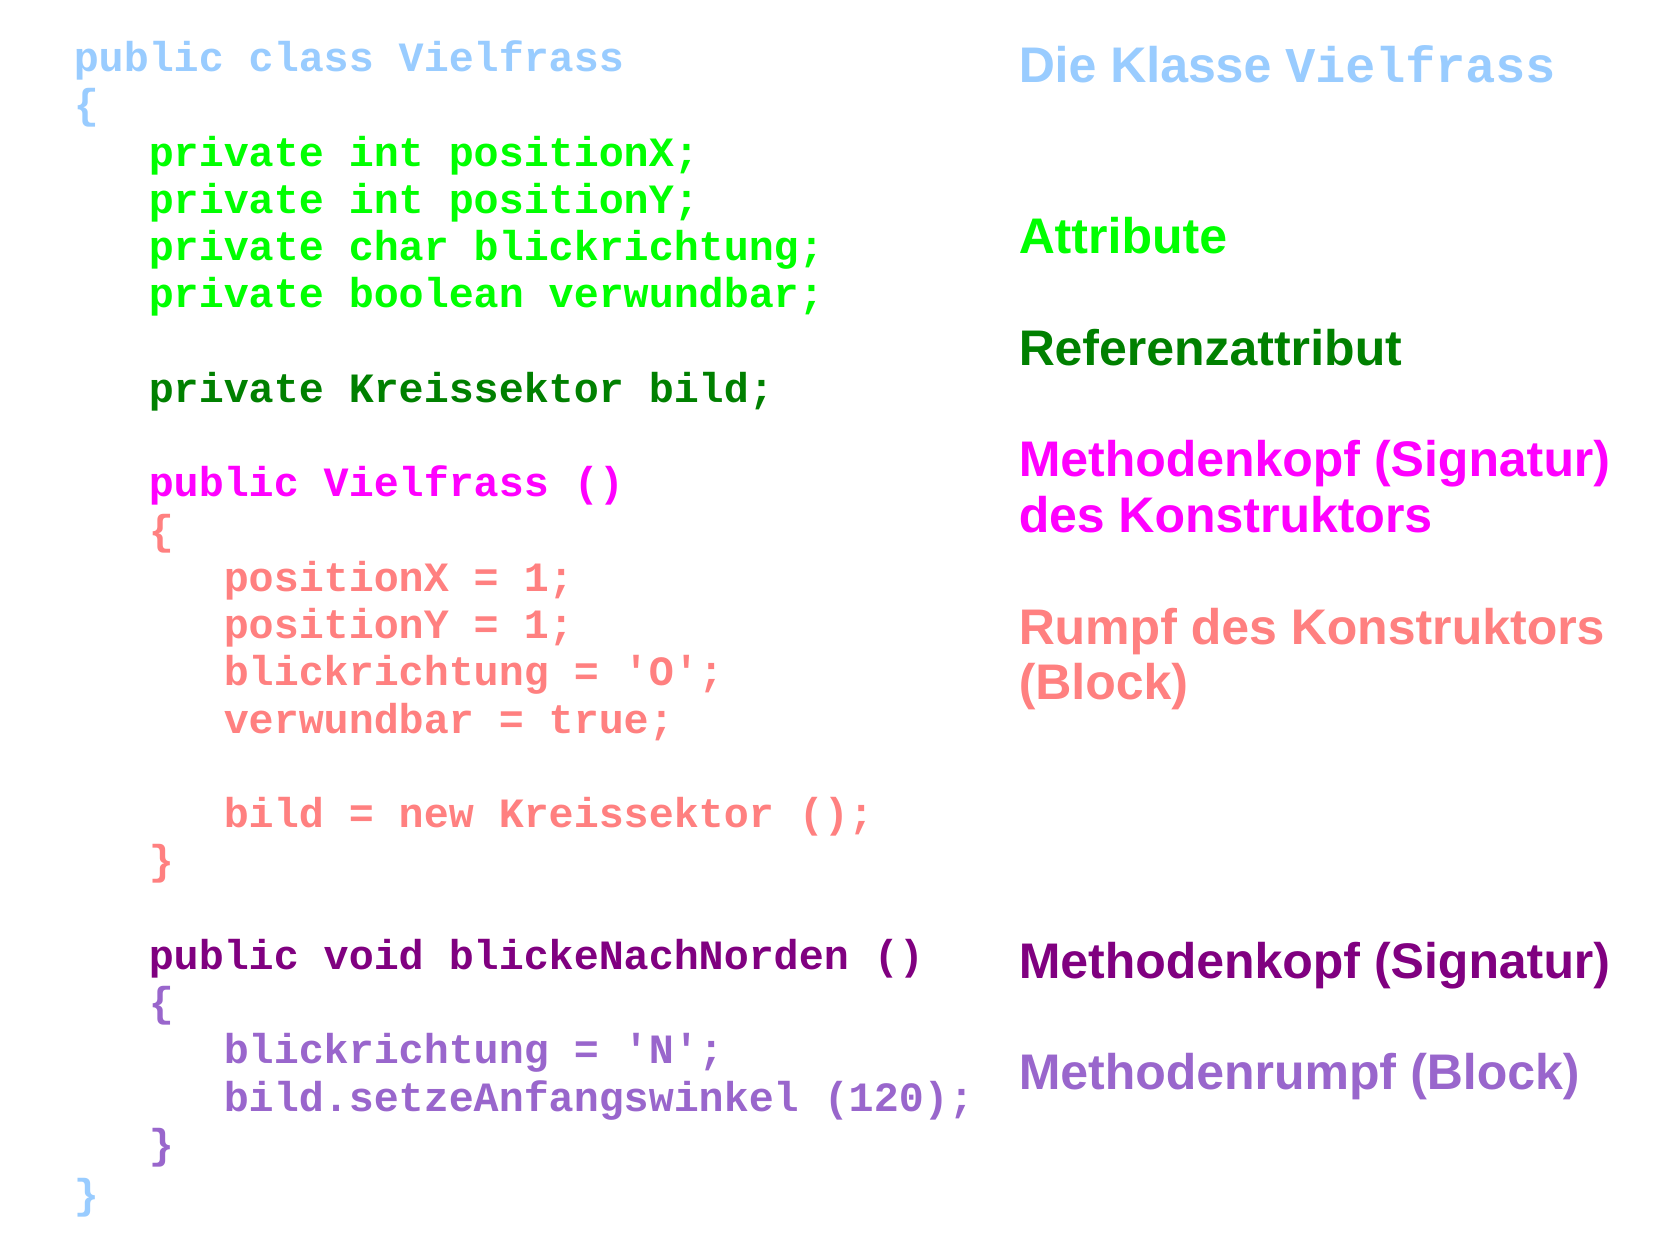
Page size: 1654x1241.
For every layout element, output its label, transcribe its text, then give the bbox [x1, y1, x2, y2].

text_box public class Vielfrass { private int positionX; private int positionY; private char blickrichtung; private boolean verwundbar; private Kreissektor bild; public Vielfrass () { positionX = 1; positionY = 1; blickrichtung = 'O'; verwundbar = true; bild = new Kreissektor (); } public void blickeNachNorden () { blickrichtung = 'N'; bild.setzeAnfangswinkel (120); } } [59, 29, 1004, 1241]
text_box Die Klasse Vielfrass Attribute Referenzattribut Methodenkopf (Signatur) des Konstruktors Rumpf des Konstruktors (Block) Methodenkopf (Signatur) Methodenrumpf (Block) [1003, 29, 1654, 1132]
